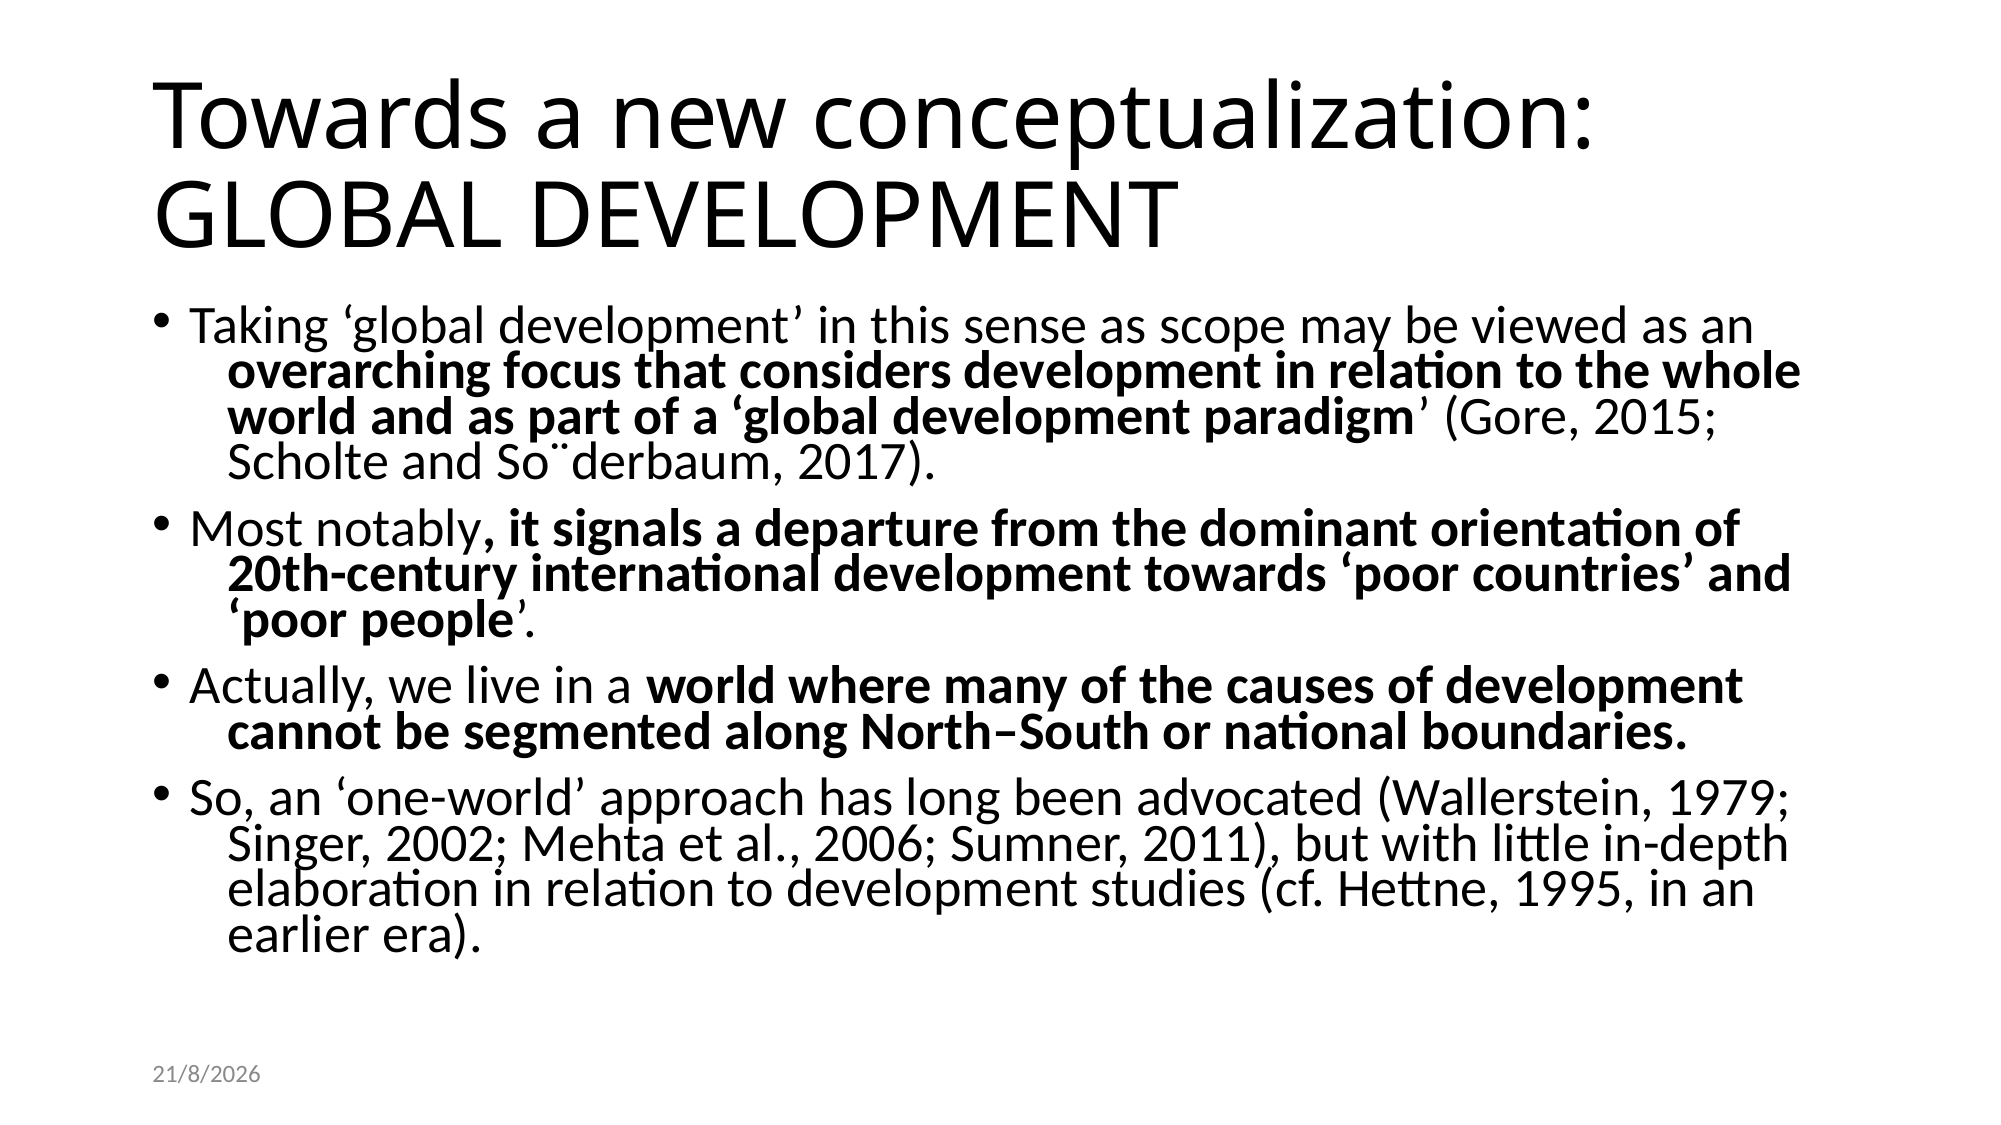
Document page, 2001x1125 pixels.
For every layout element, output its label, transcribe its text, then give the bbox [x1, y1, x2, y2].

list Taking ‘global development’ in this sense as scope may be viewed as an overarching focus that considers development in relation to the whole world and as part of a ‘global development paradigm’ (Gore, 2015; Scholte and So¨derbaum, 2017). Most notably, it signals a departure from the dominant orientation of 20th-century international development towards ‘poor countries’ and ‘poor people’. Actually, we live in a world where many of the causes of development cannot be segmented along North–South or national boundaries. So, an ‘one-world’ approach has long been advocated (Wallerstein, 1979; Singer, 2002; Mehta et al., 2006; Sumner, 2011), but with little in-depth elaboration in relation to development studies (cf. Hettne, 1995, in an earlier era). [137, 299, 1863, 1014]
title Towards a new conceptualization: GLOBAL DEVELOPMENT [137, 59, 1863, 278]
text_box 15/3/2022 [137, 1042, 588, 1103]
